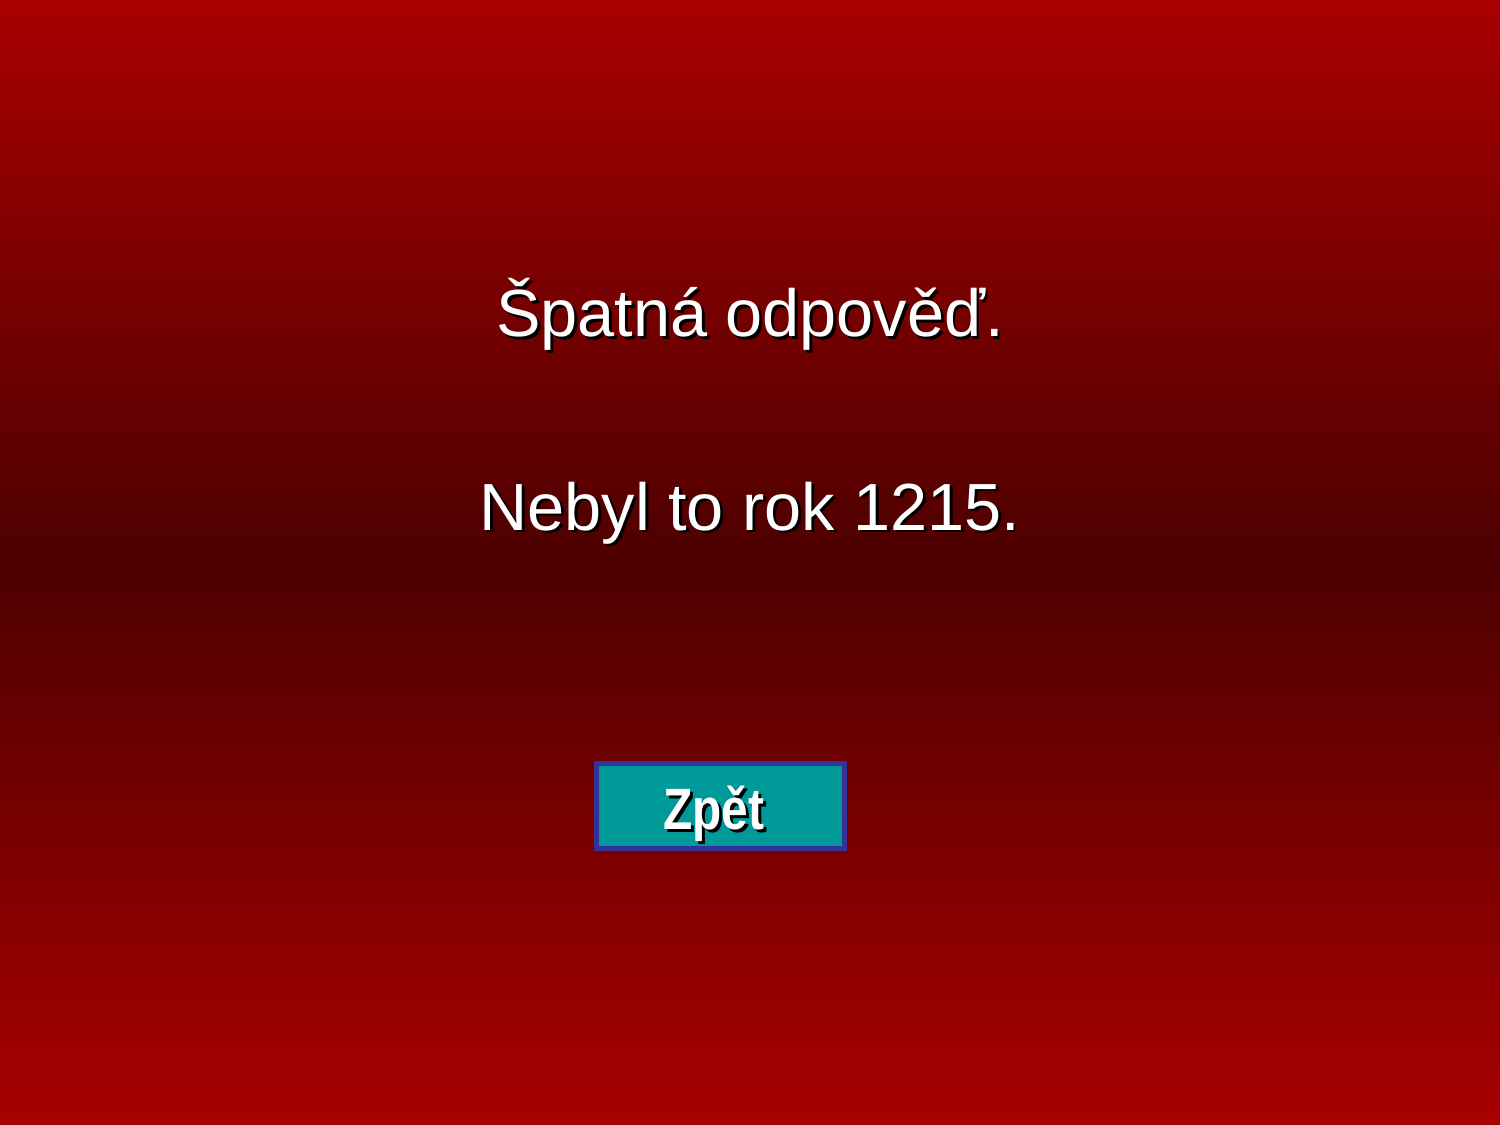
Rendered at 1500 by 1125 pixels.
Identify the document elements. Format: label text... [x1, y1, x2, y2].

text_box Zpět [596, 763, 845, 849]
list Špatná odpověď. Nebyl to rok 1215. [75, 262, 1426, 1006]
